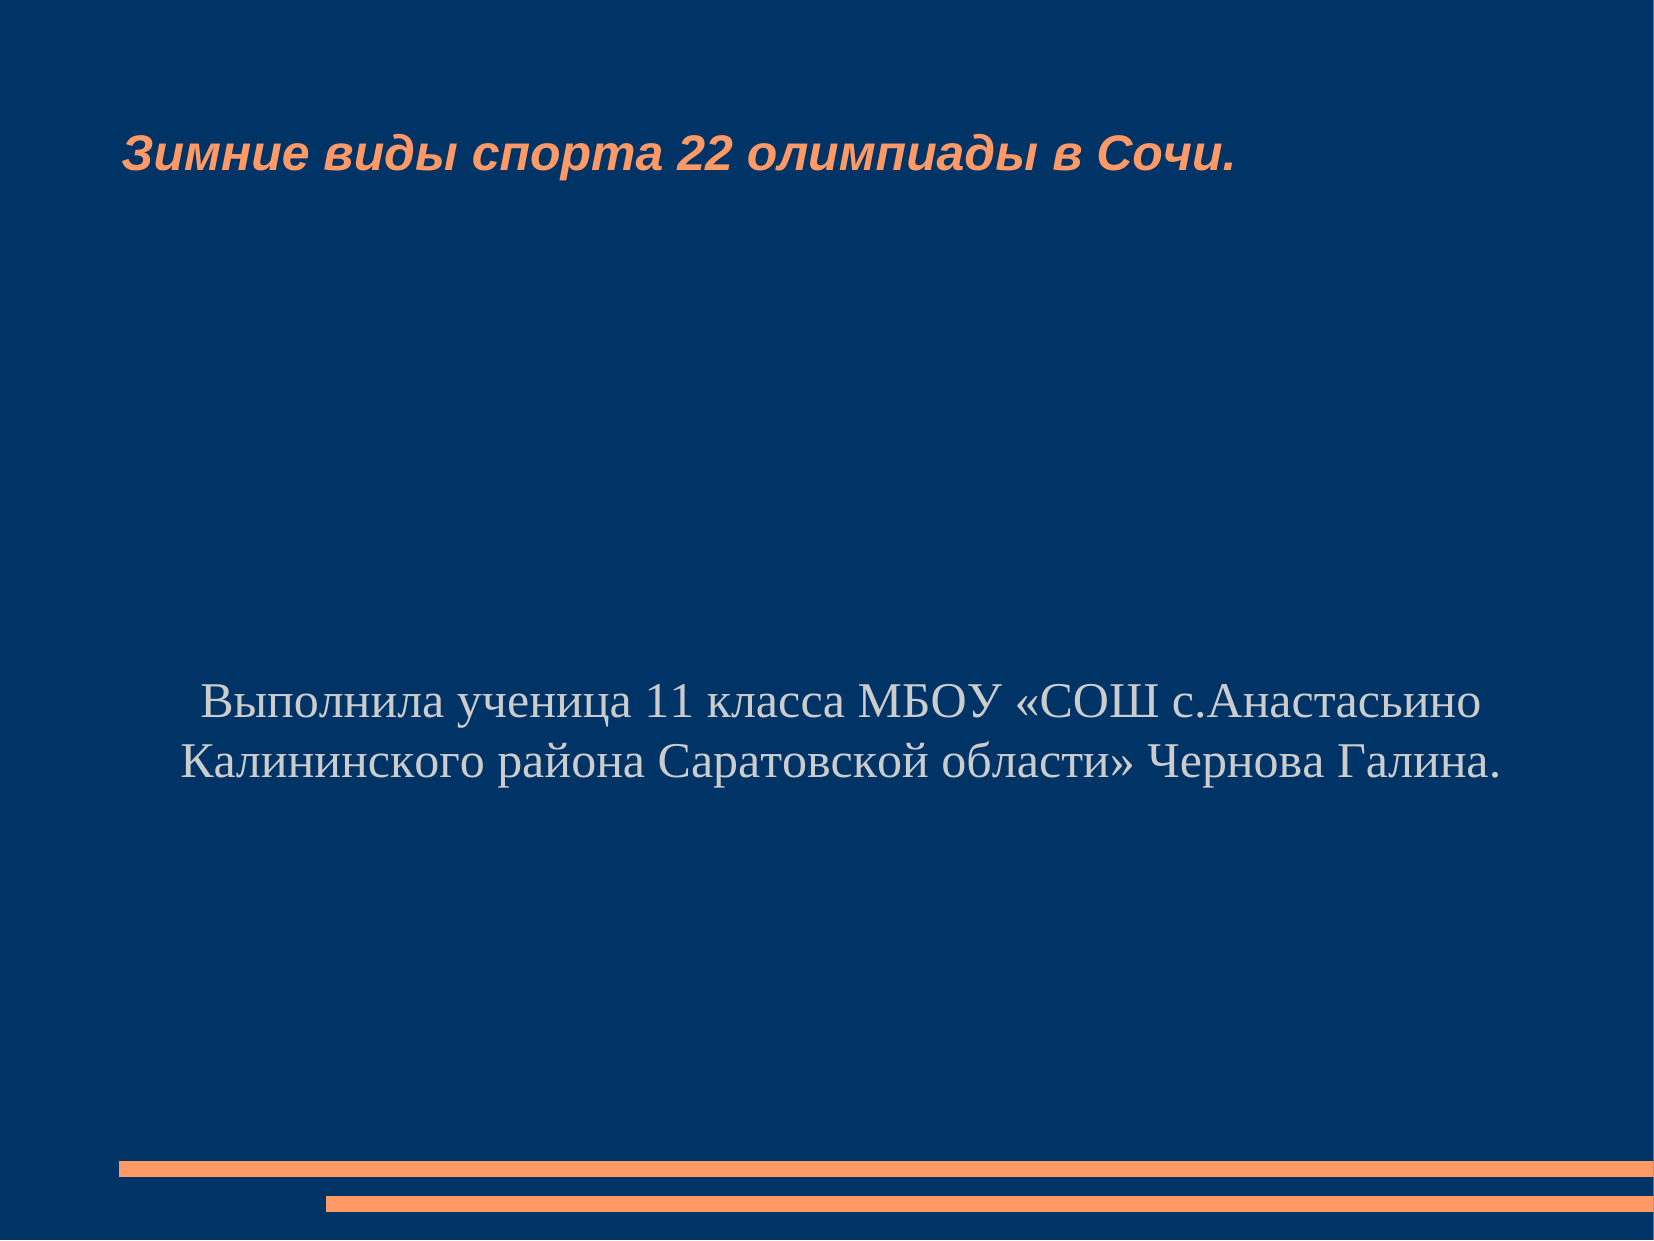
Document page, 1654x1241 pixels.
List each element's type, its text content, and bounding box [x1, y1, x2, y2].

subtitle Выполнила ученица 11 класса МБОУ «СОШ с.Анастасьино Калининского района Саратовской области» Чернова Галина. [121, 322, 1561, 1132]
title Зимние виды спорта 22 олимпиады в Сочи. [121, 46, 1534, 254]
